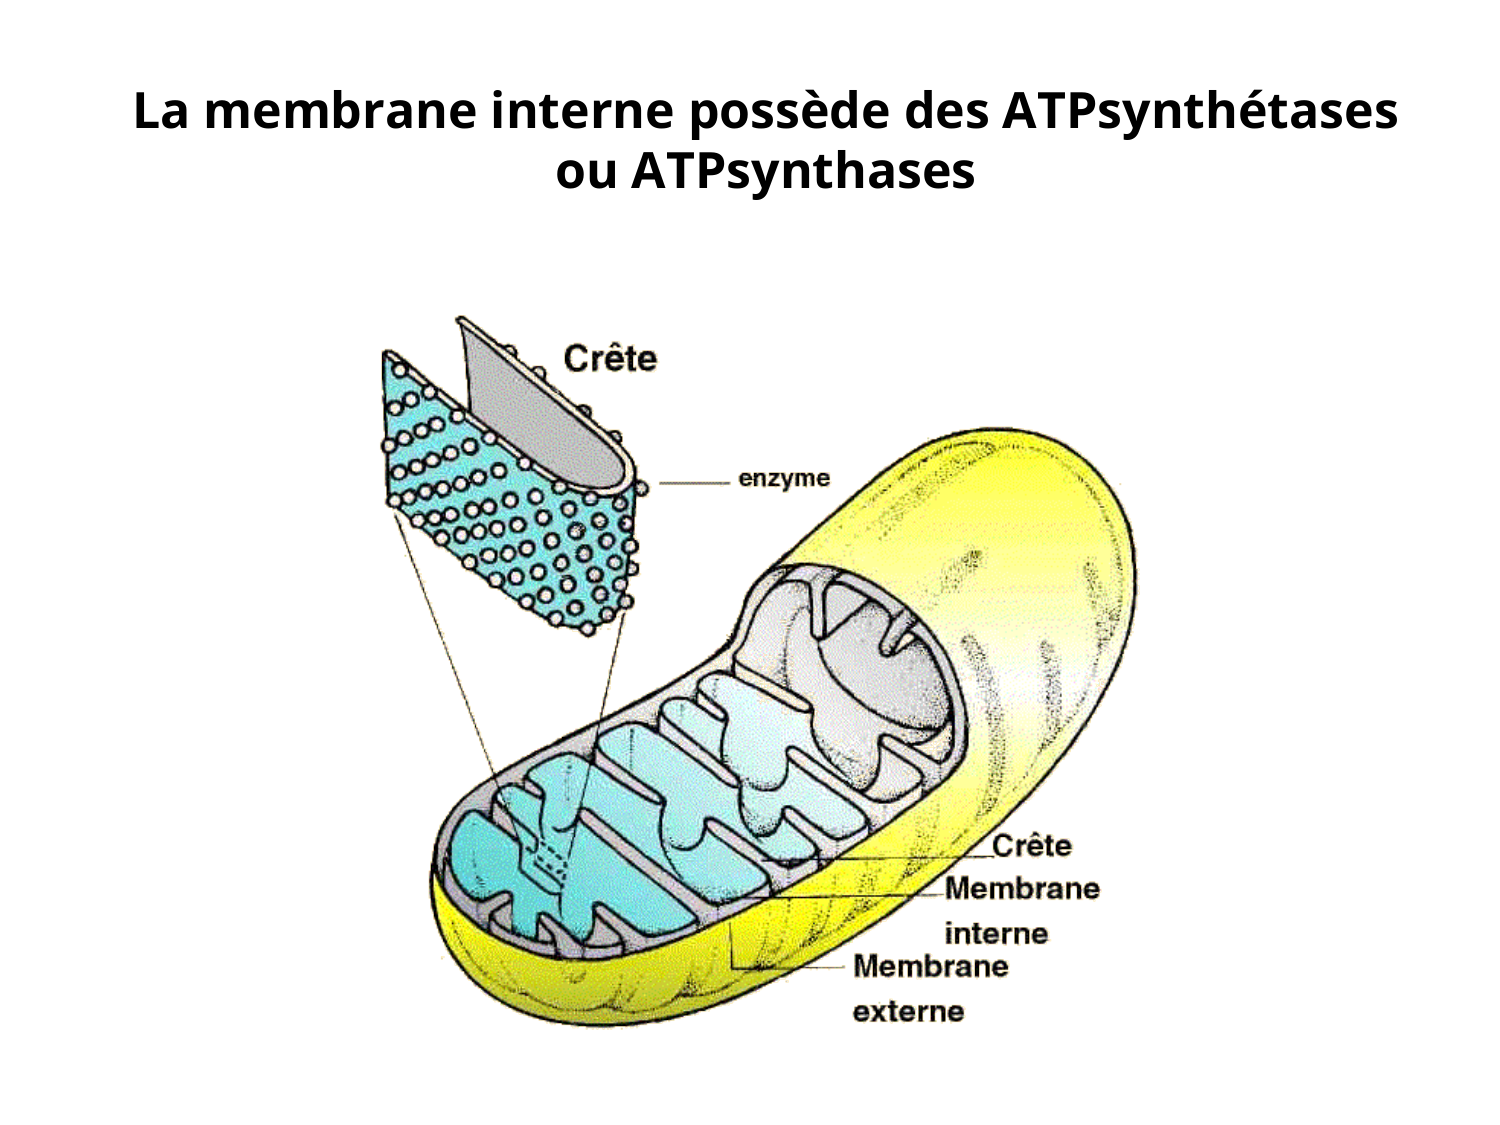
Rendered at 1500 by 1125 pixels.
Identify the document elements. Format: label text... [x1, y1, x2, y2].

text_box La membrane interne possède des ATPsynthétases ou ATPsynthases [117, 70, 1415, 207]
picture [350, 299, 1167, 1045]
